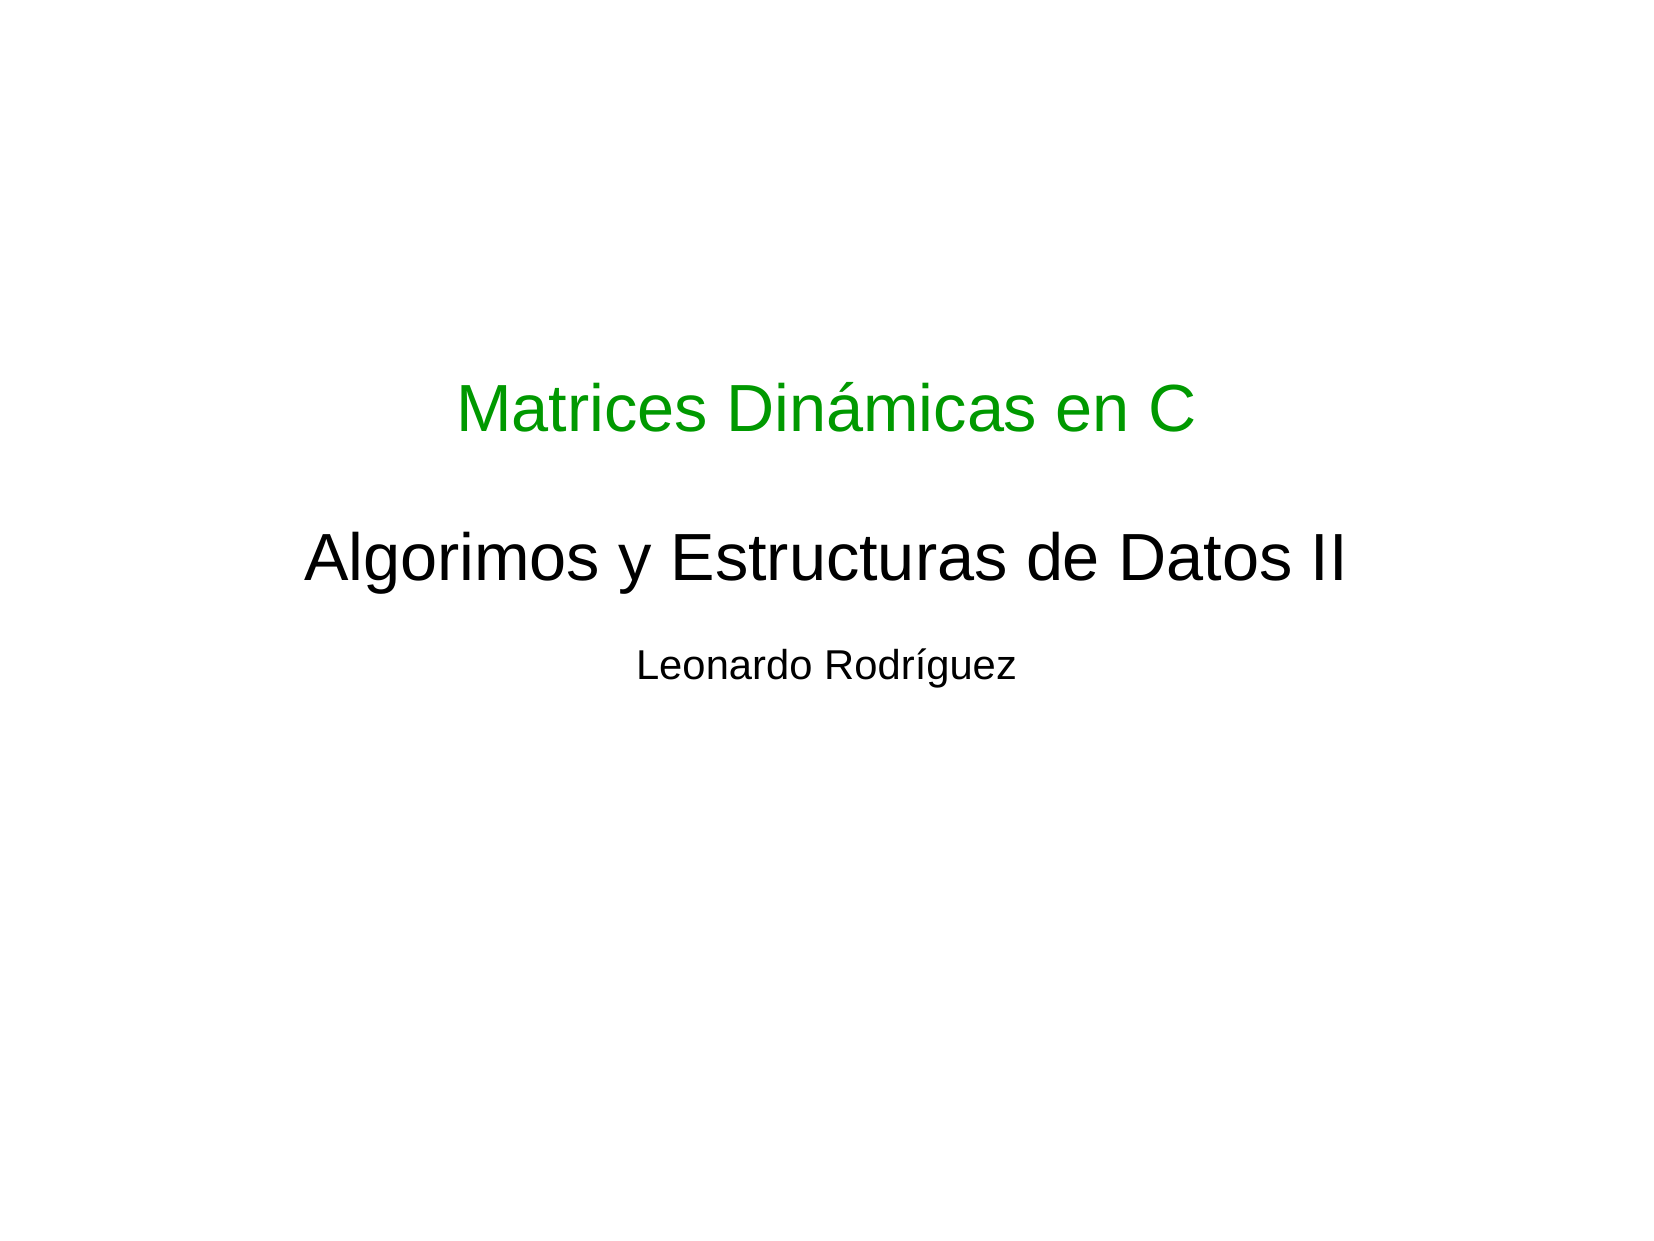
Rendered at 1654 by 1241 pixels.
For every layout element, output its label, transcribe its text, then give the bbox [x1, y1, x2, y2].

subtitle Matrices Dinámicas en C Algorimos y Estructuras de Datos II Leonardo Rodríguez [82, 49, 1571, 1010]
